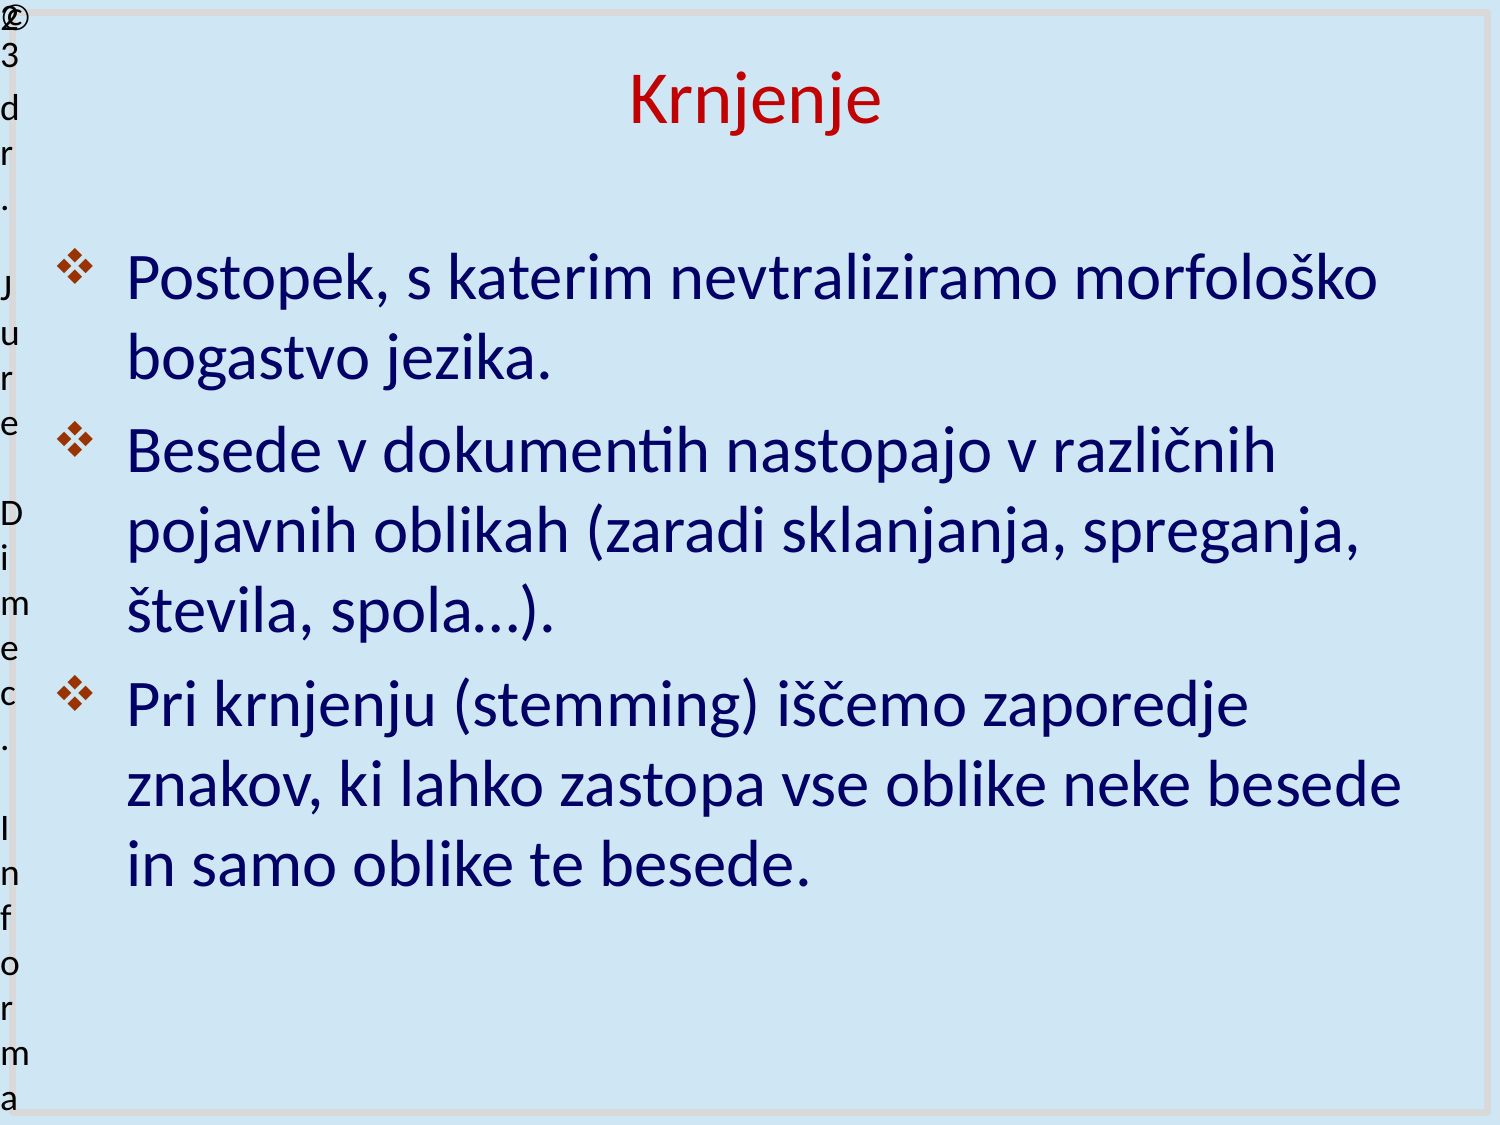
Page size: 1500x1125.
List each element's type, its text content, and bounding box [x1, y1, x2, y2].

list Postopek, s katerim nevtraliziramo morfološko bogastvo jezika. Besede v dokumentih nastopajo v različnih pojavnih oblikah (zaradi sklanjanja, spreganja, števila, spola…). Pri krnjenju (stemming) iščemo zaporedje znakov, ki lahko zastopa vse oblike neke besede in samo oblike te besede. [37, 224, 1475, 1050]
title Krnjenje [37, 37, 1475, 150]
